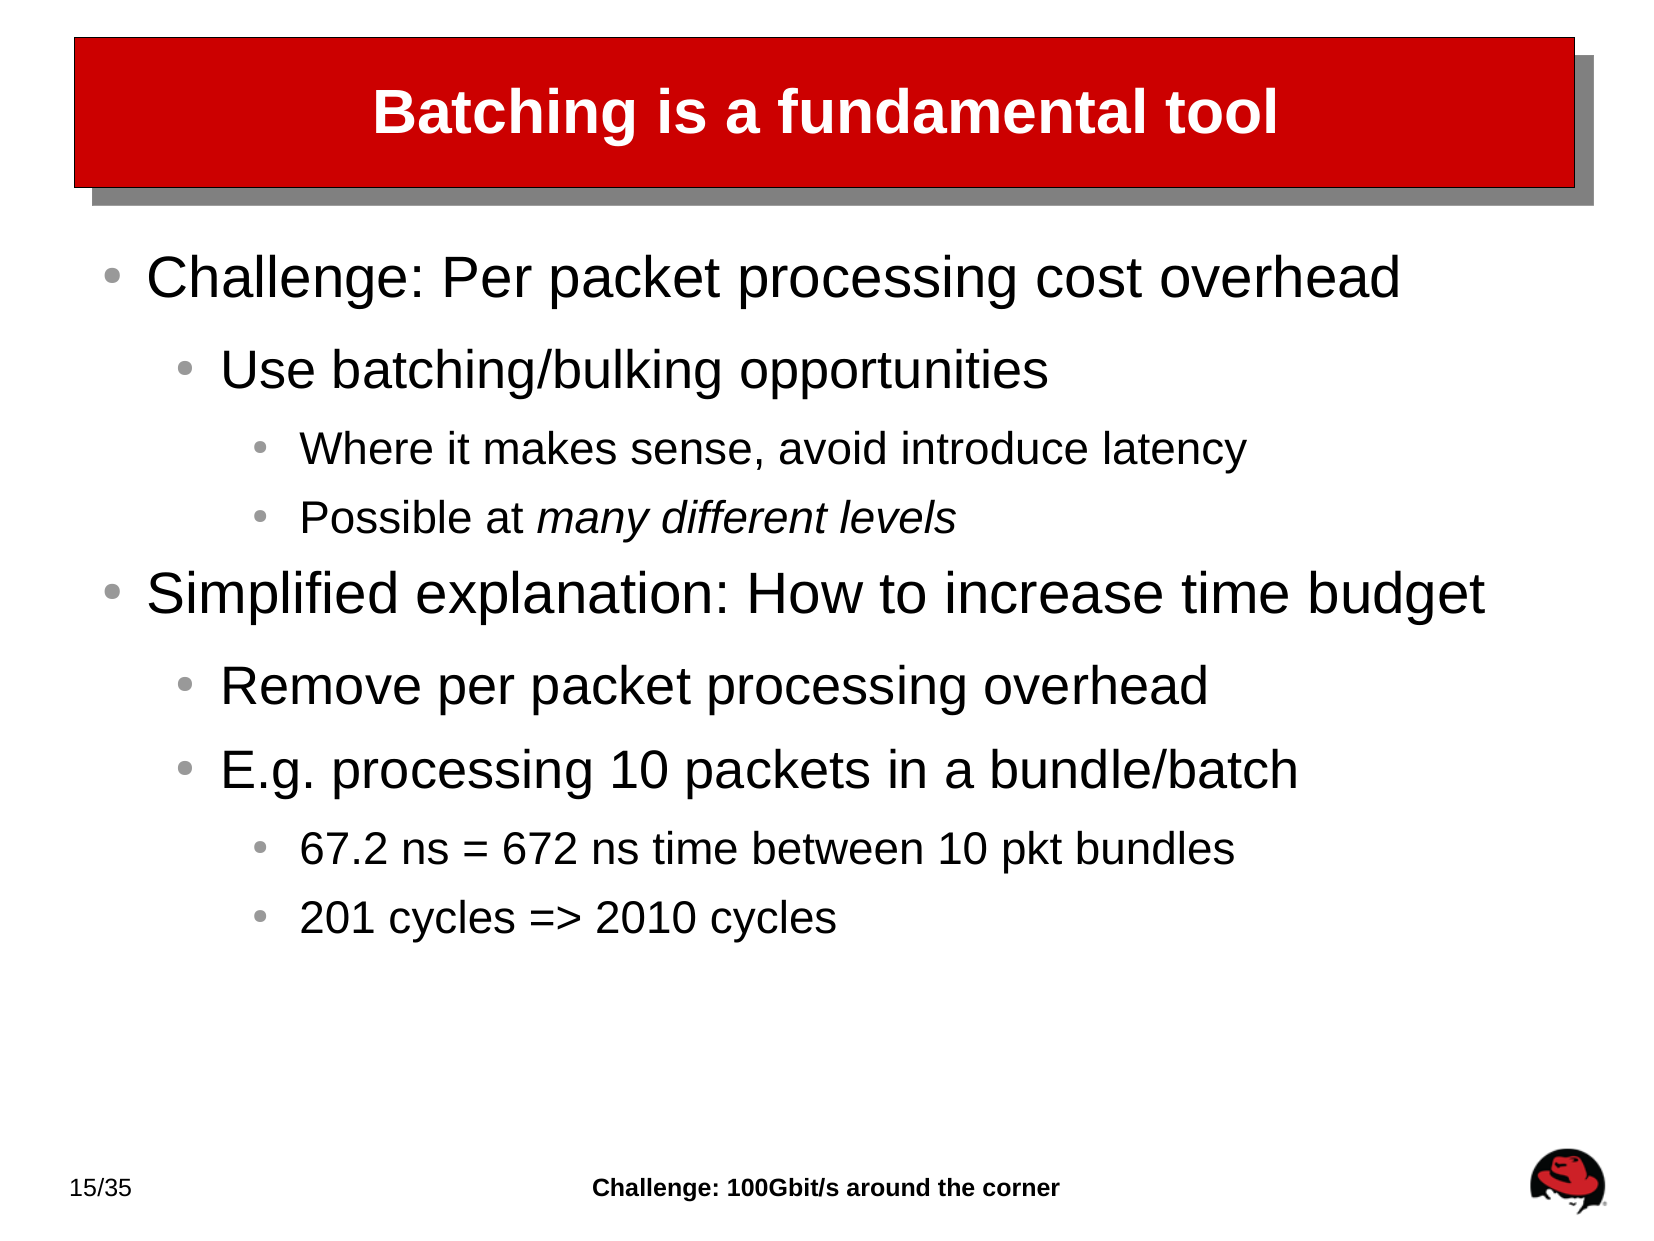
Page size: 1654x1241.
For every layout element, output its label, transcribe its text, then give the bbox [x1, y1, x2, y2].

list Challenge: Per packet processing cost overhead Use batching/bulking opportunities Where it makes sense, avoid introduce latency Possible at many different levels Simplified explanation: How to increase time budget Remove per packet processing overhead E.g. processing 10 packets in a bundle/batch 67.2 ns = 672 ns time between 10 pkt bundles 201 cycles => 2010 cycles [86, 244, 1575, 1076]
picture [1529, 1146, 1613, 1224]
title Batching is a fundamental tool [82, 37, 1571, 188]
